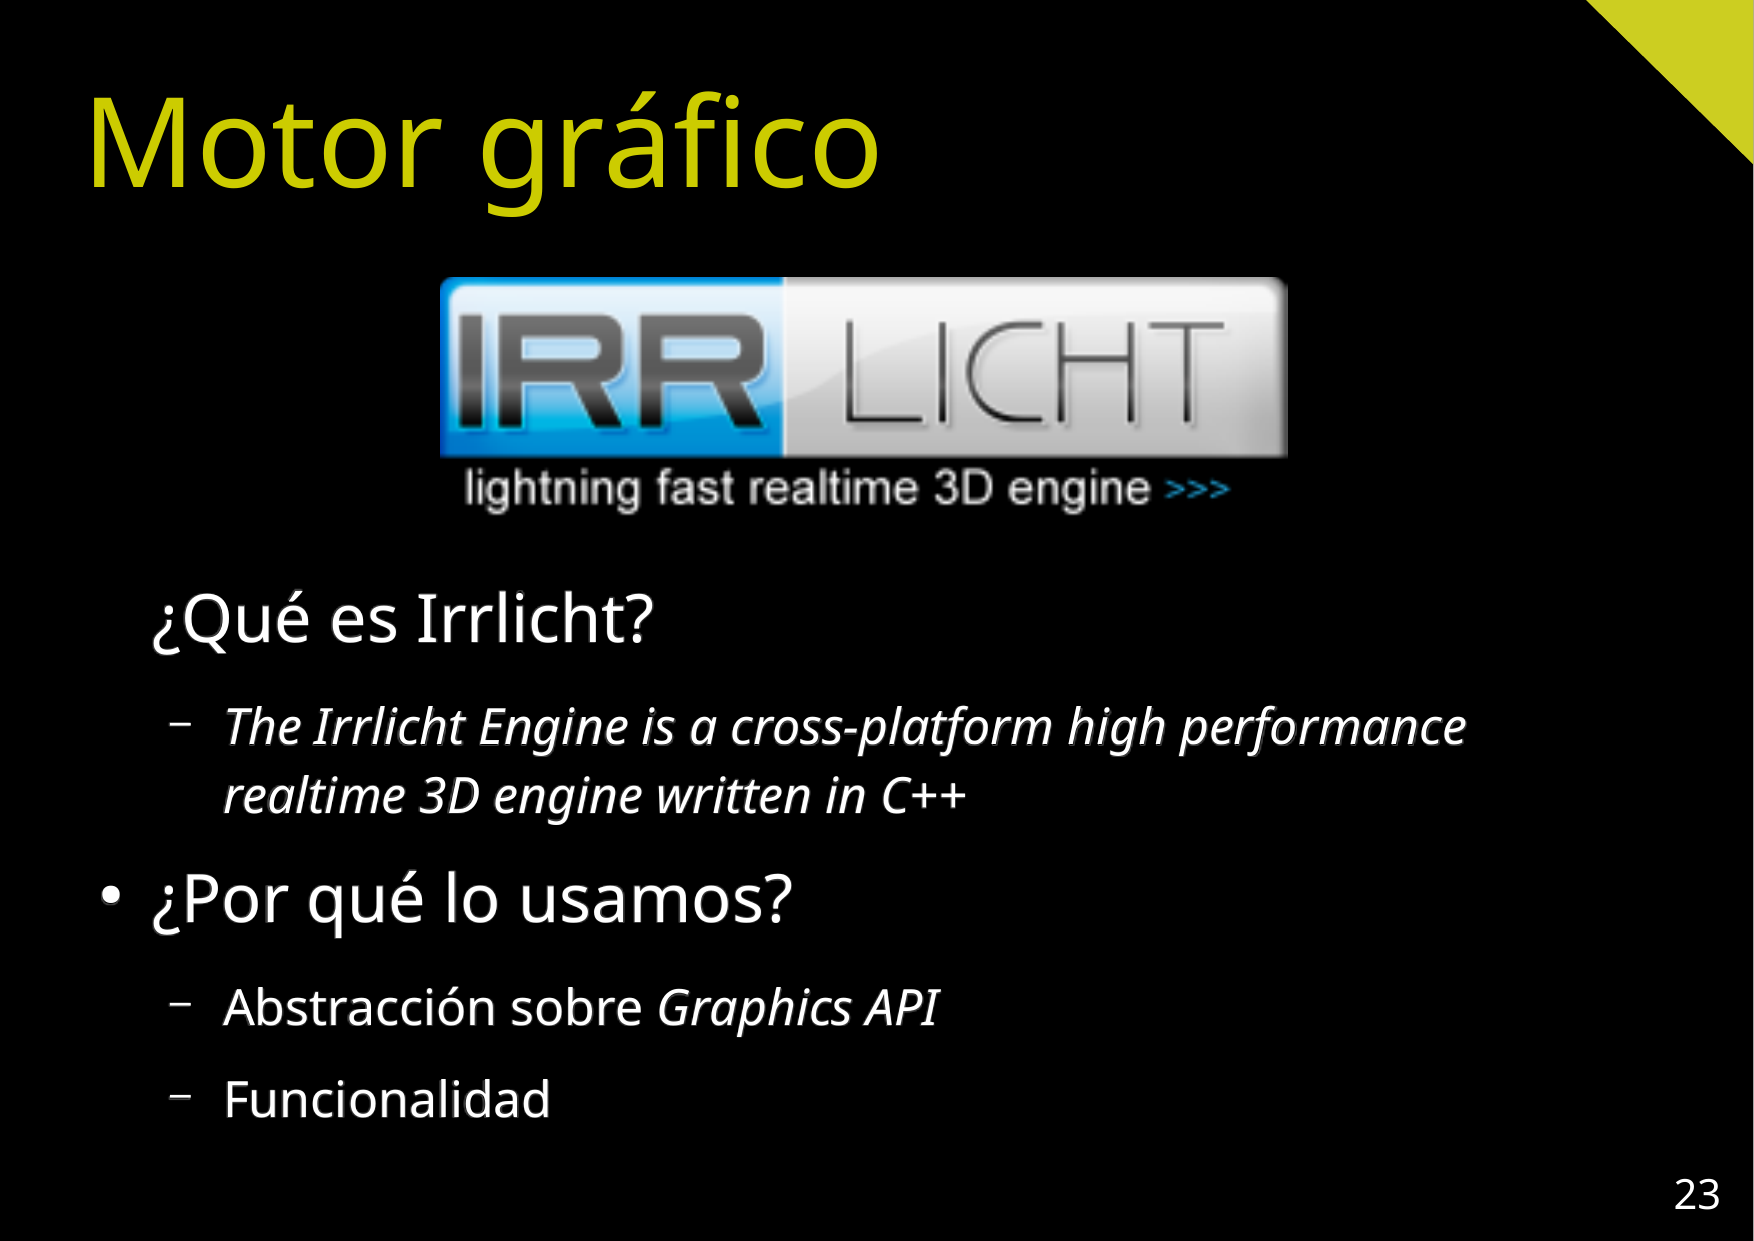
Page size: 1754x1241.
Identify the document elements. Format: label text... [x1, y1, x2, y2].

picture [440, 277, 1288, 522]
list ¿Qué es Irrlicht? The Irrlicht Engine is a cross-platform high performance realtime 3D engine written in C++ ¿Por qué lo usamos? Abstracción sobre Graphics API Funcionalidad [81, 330, 1660, 1150]
title Motor gráfico [82, 35, 1661, 243]
